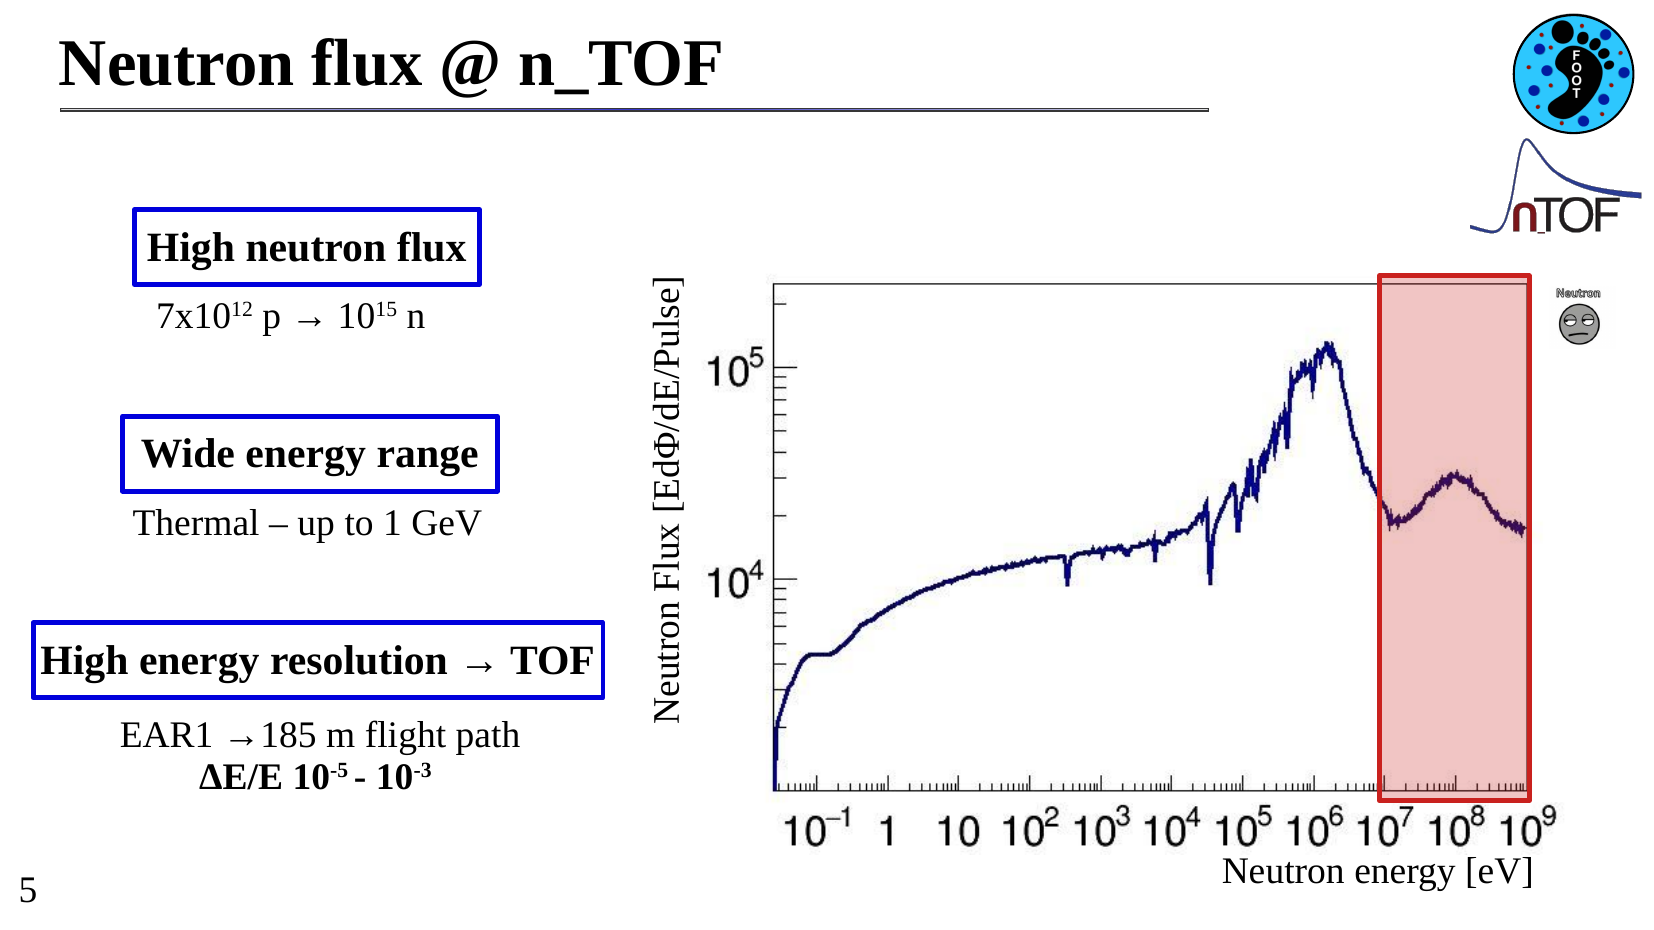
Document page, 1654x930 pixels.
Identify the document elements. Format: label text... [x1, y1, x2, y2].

text_box Neutron energy [eV] [1207, 842, 1546, 908]
text_box Thermal – up to 1 GeV [117, 494, 495, 560]
picture [1594, 11, 1634, 61]
text_box High energy resolution → TOF [33, 622, 603, 698]
text_box Wide energy range [122, 416, 498, 492]
text_box [1379, 275, 1530, 801]
text_box 5 [3, 861, 53, 927]
picture [1451, 21, 1653, 248]
picture [680, 261, 1616, 855]
text_box High neutron flux [134, 209, 480, 285]
text_box Neutron flux @ n_TOF [58, 0, 1594, 118]
text_box 7x1012 p → 1015 n [141, 287, 441, 353]
text_box Neutron Flux [EdΦ/dE/Pulse] [637, 263, 703, 740]
text_box EAR1 →185 m flight path ΔE/E 10-5 - 10-3 [104, 707, 534, 827]
